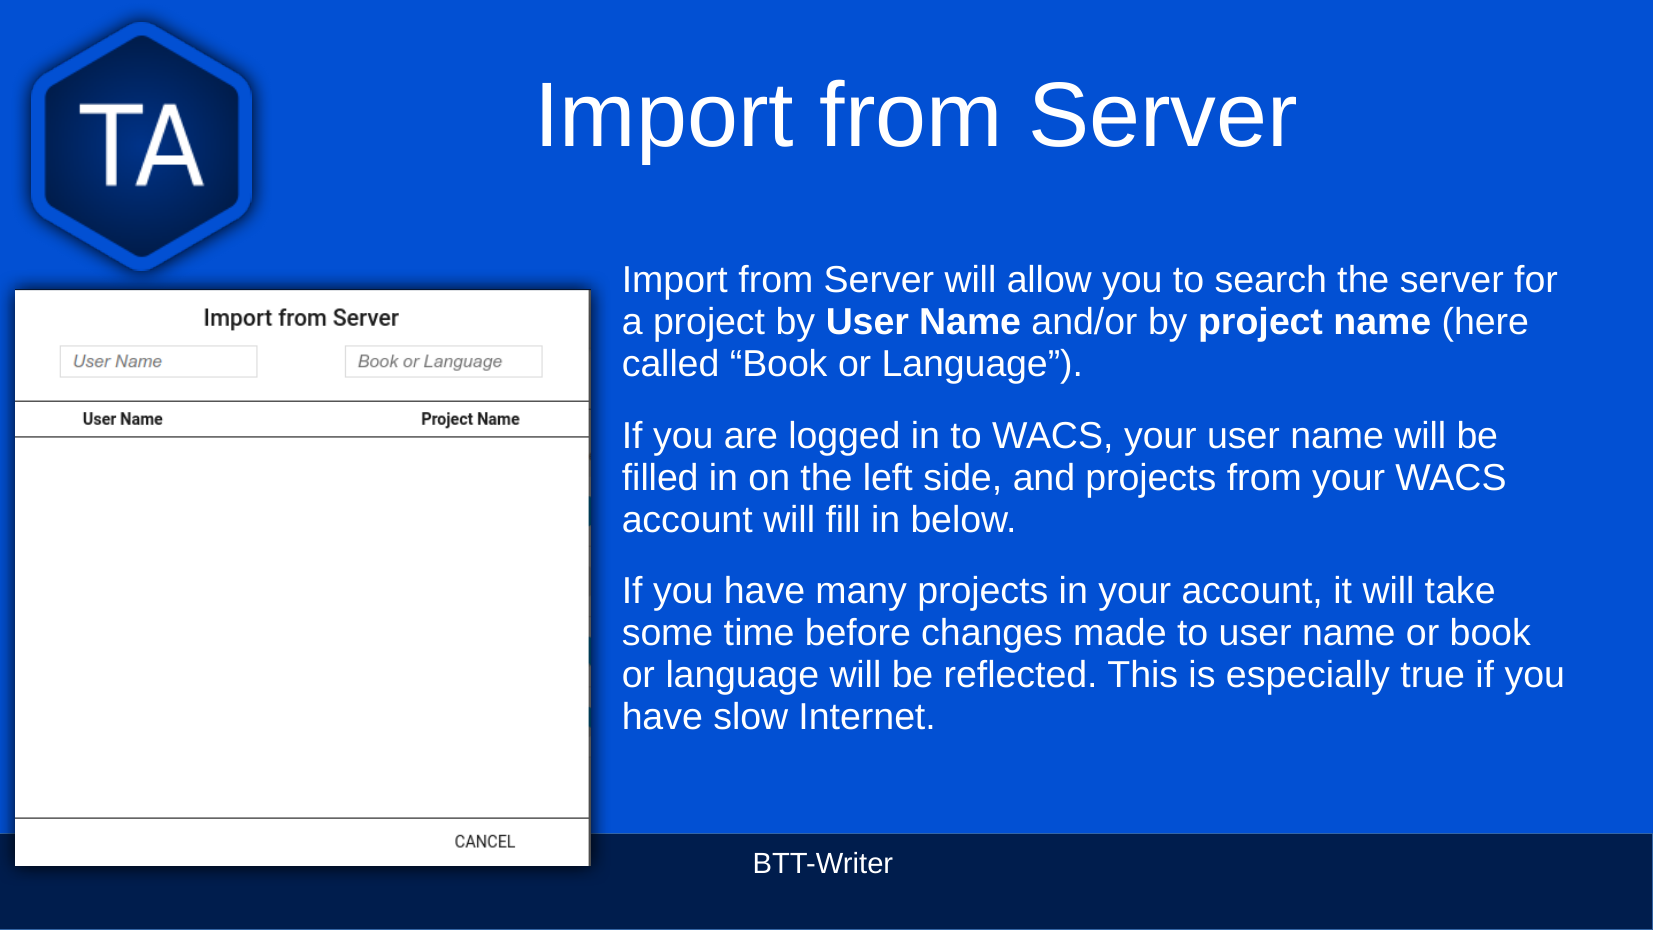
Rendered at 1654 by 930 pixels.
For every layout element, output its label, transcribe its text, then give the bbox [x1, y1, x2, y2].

picture [15, 289, 591, 866]
list Import from Server will allow you to search the server for a project by User Name and/or by project name (here called “Book or Language”). If you are logged in to WACS, your user name will be filled in on the left side, and projects from your WACS account will fill in below. If you have many projects in your account, it will take some time before changes made to user name or book or language will be reflected. This is especially true if you have slow Internet. [621, 258, 1571, 757]
title Import from Server [263, 37, 1571, 193]
picture [31, 22, 252, 271]
